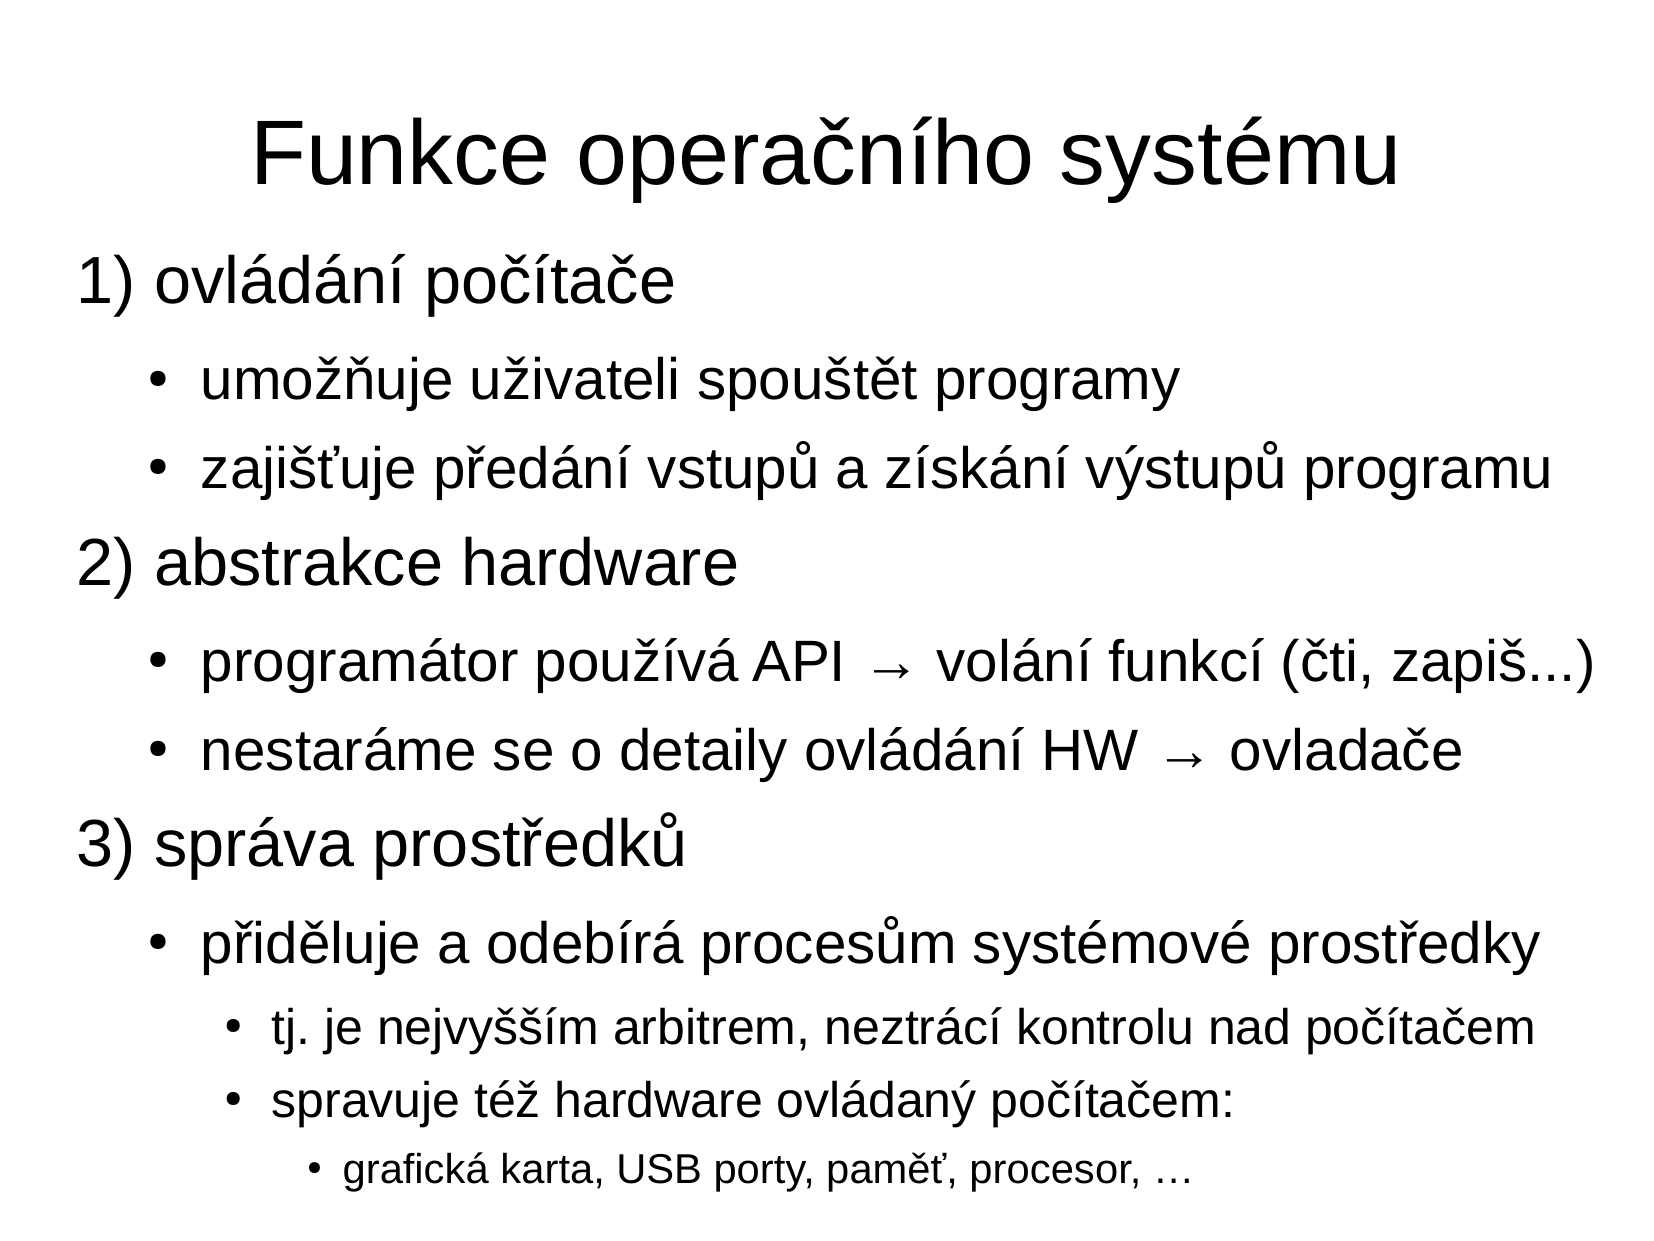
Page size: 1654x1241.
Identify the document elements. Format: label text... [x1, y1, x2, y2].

list ovládání počítače umožňuje uživateli spouštět programy zajišťuje předání vstupů a získání výstupů programu abstrakce hardware programátor používá API → volání funkcí (čti, zapiš...) nestaráme se o detaily ovládání HW → ovladače správa prostředků přiděluje a odebírá procesům systémové prostředky tj. je nejvyšším arbitrem, neztrácí kontrolu nad počítačem spravuje též hardware ovládaný počítačem: grafická karta, USB porty, paměť, procesor, … [59, 242, 1625, 1193]
title Funkce operačního systému [82, 49, 1571, 242]
